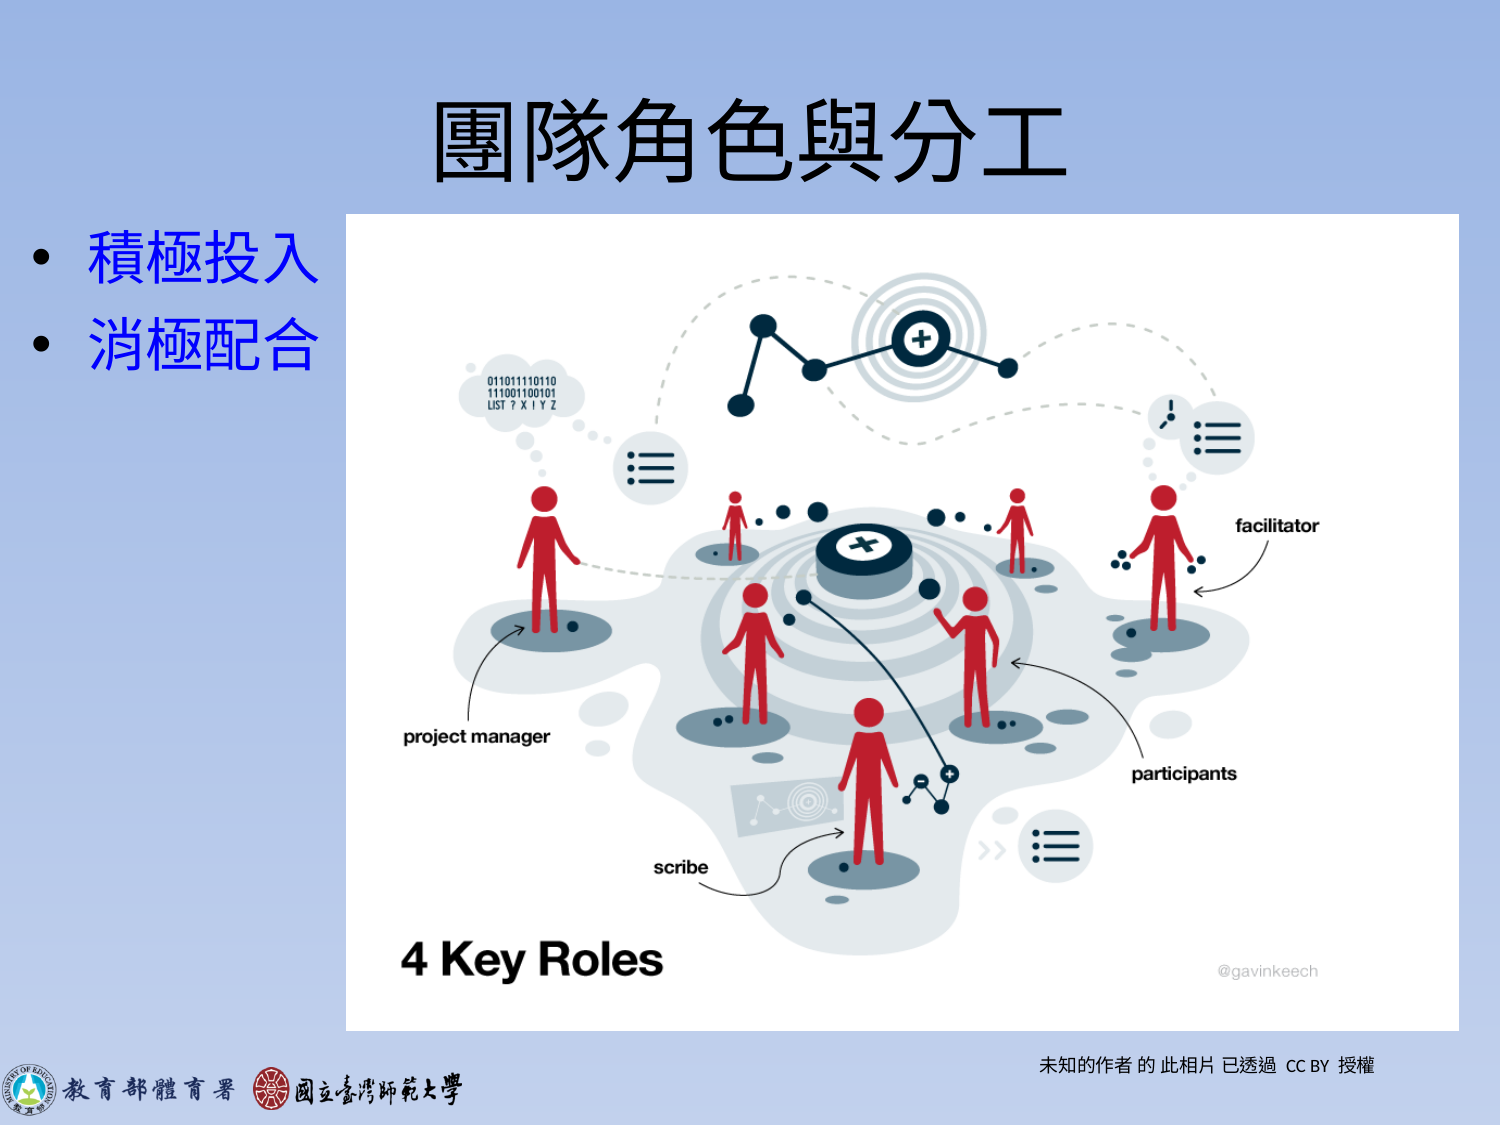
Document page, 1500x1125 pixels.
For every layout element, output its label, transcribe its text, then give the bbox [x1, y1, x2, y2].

text_box 未知的作者 的 此相片 已透過 CC BY 授權 [1024, 1046, 1484, 1084]
title 團隊角色與分工 [75, 45, 1426, 233]
picture [346, 214, 1459, 1032]
list 積極投入 消極配合 [16, 214, 1400, 1007]
